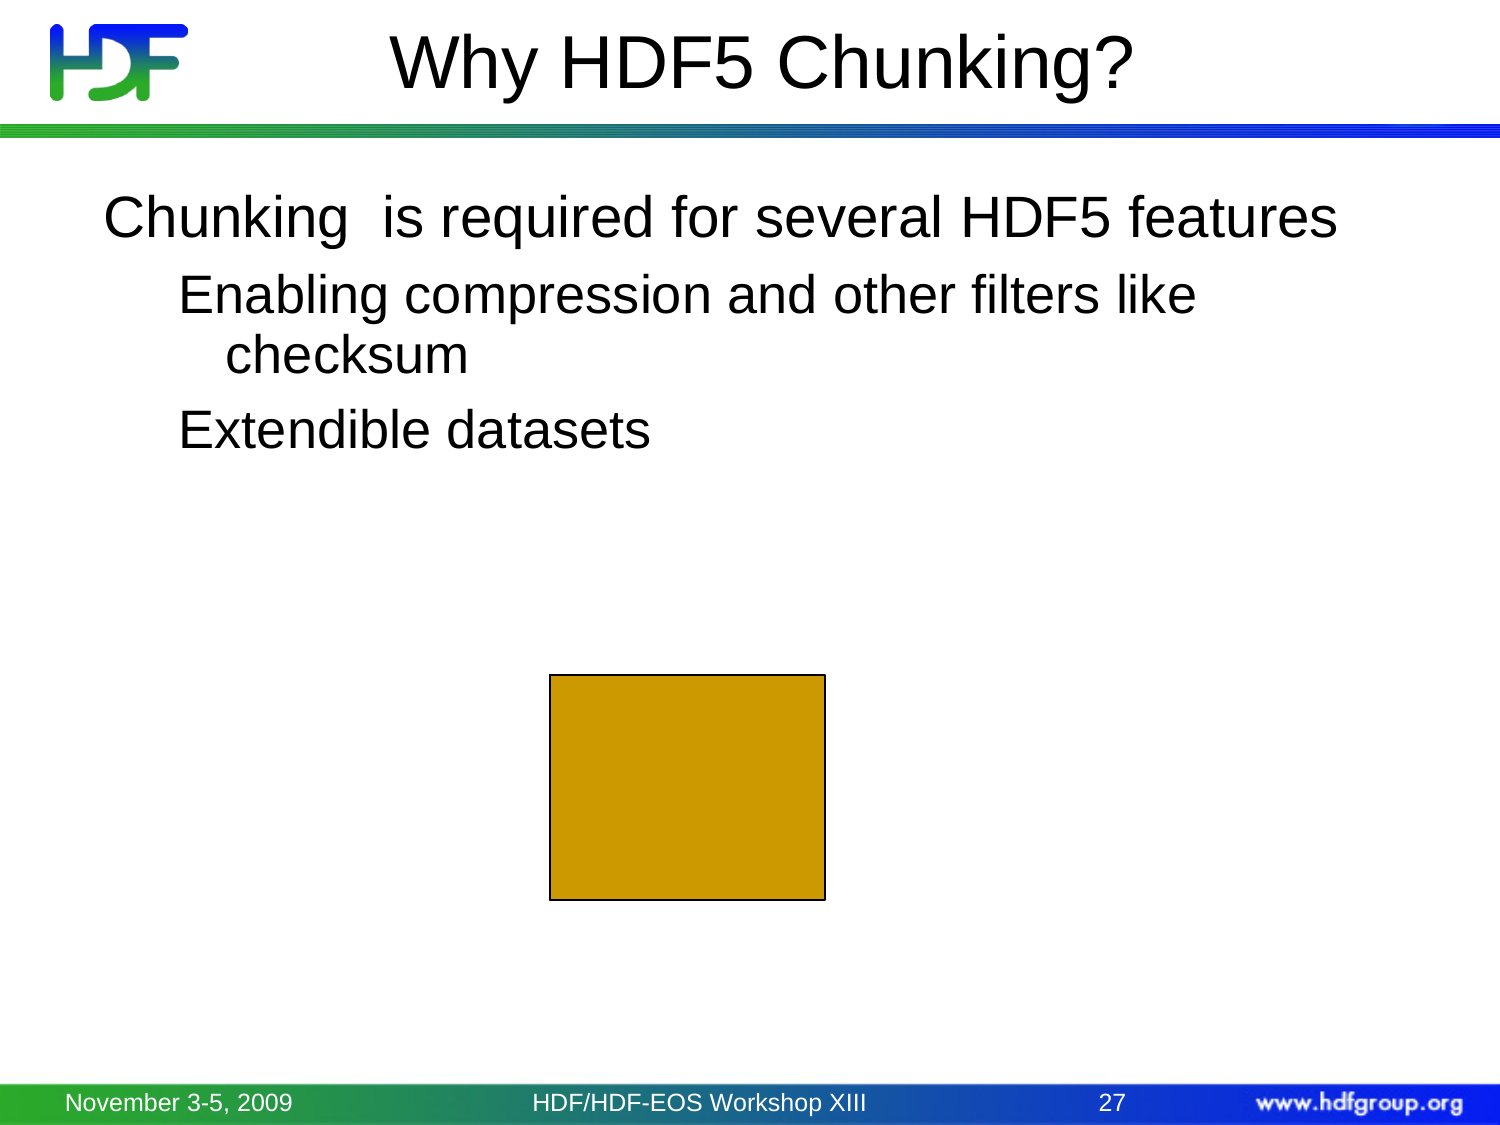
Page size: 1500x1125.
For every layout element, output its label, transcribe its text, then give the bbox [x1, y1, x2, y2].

title Why HDF5 Chunking? [187, 13, 1338, 113]
list Chunking is required for several HDF5 features Enabling compression and other filters like checksum Extendible datasets [88, 177, 1439, 1020]
picture [0, 0, 1500, 1125]
text_box November 3-5, 2009 [50, 1087, 374, 1125]
text_box <number> [1049, 1087, 1176, 1125]
text_box [549, 675, 825, 901]
text_box HDF/HDF-EOS Workshop XIII [374, 1087, 1026, 1125]
